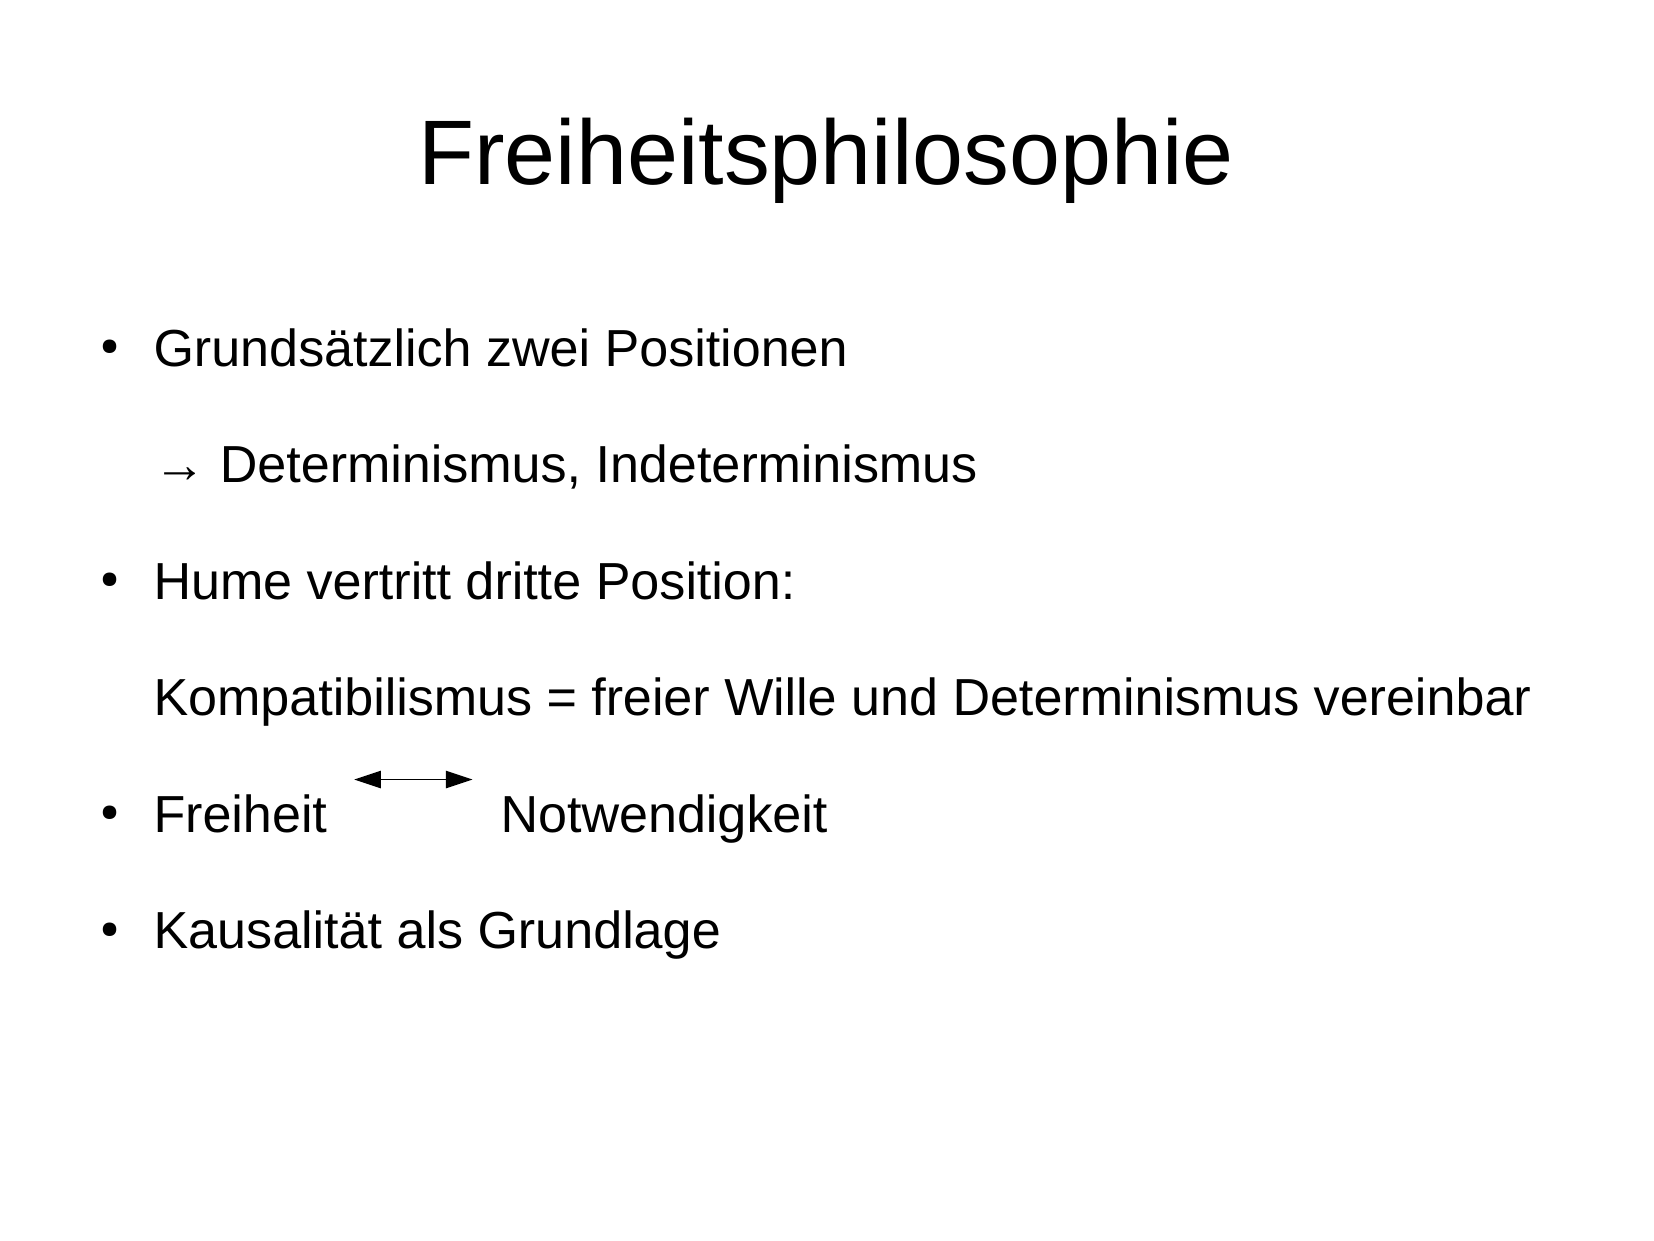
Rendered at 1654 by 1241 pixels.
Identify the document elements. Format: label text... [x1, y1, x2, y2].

title Freiheitsphilosophie [82, 49, 1571, 257]
list Grundsätzlich zwei Positionen → Determinismus, Indeterminismus Hume vertritt dritte Position: Kompatibilismus = freier Wille und Determinismus vereinbar Freiheit Notwendigkeit Kausalität als Grundlage [82, 290, 1571, 1010]
